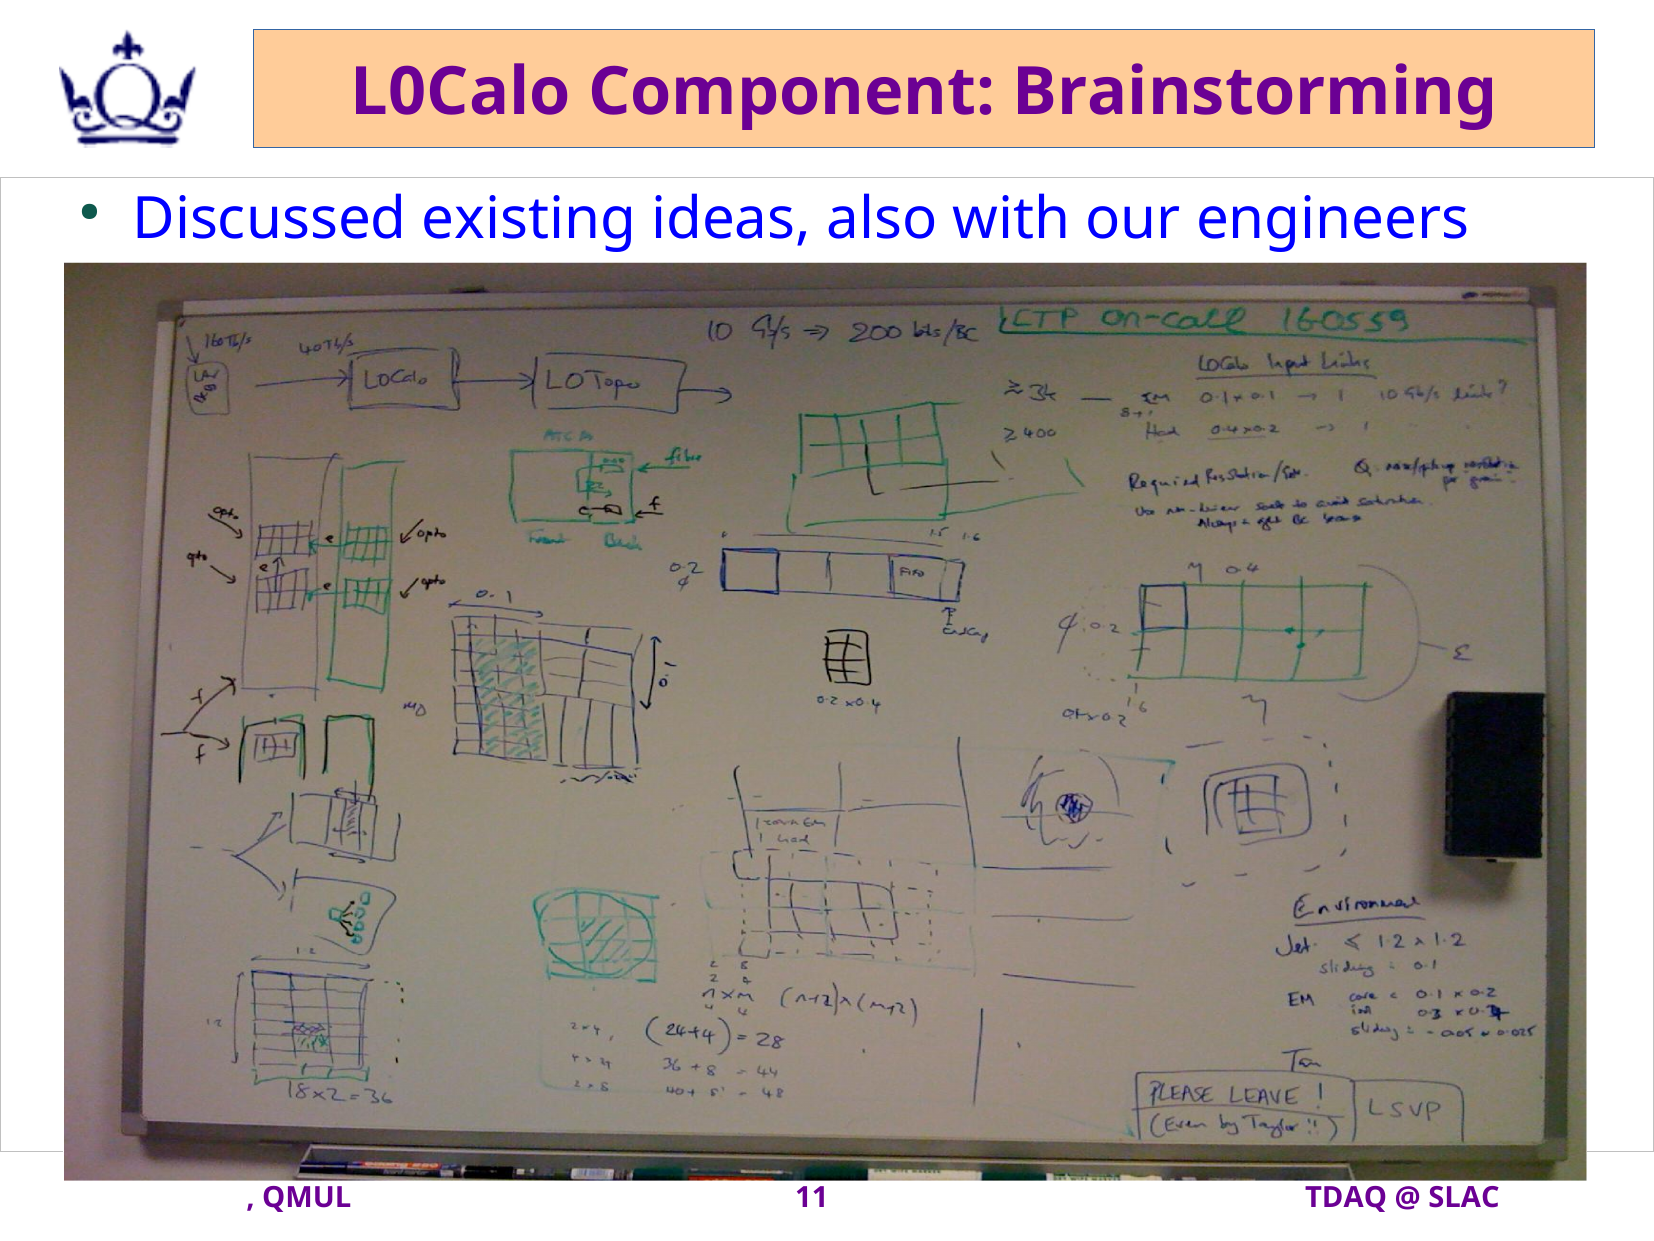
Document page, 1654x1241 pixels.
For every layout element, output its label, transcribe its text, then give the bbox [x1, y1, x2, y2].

title L0Calo Component: Brainstorming [253, 29, 1595, 148]
picture [63, 262, 1587, 1181]
list Discussed existing ideas, also with our engineers [61, 181, 1605, 264]
picture [59, 29, 200, 148]
